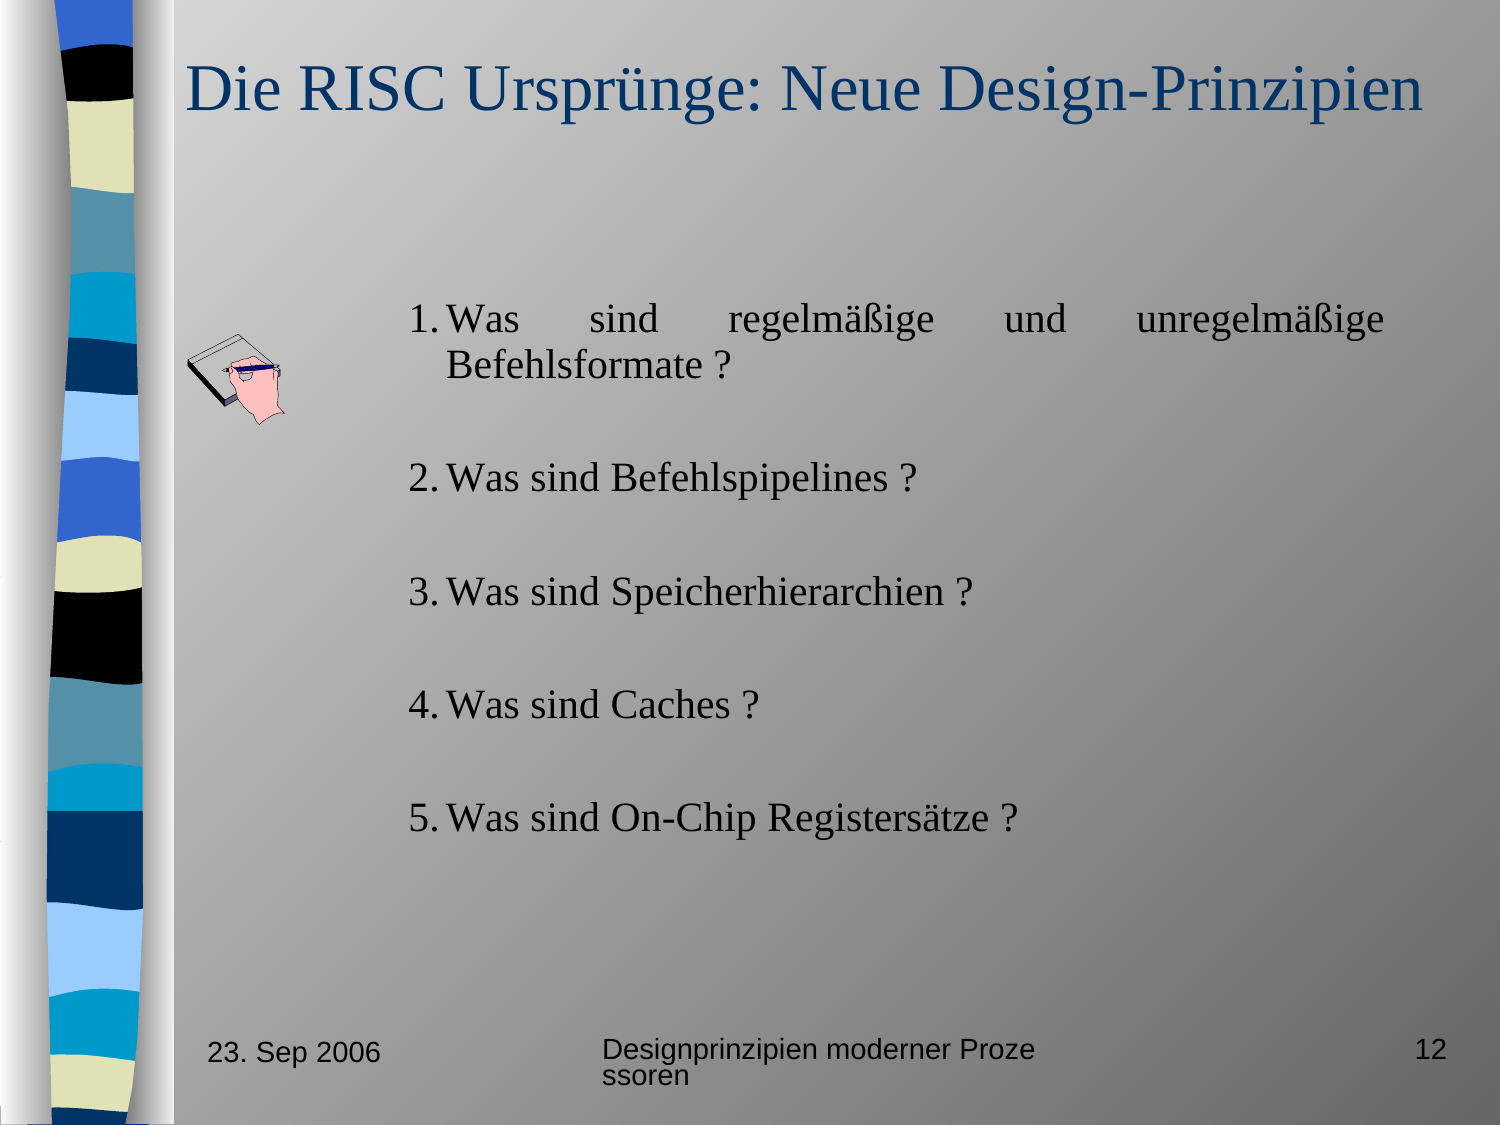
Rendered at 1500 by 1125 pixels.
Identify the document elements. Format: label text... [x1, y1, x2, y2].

picture [187, 333, 285, 426]
list 1. Was sind regelmäßige und unregelmäßige Befehlsformate ? 2. Was sind Befehlspipelines ? 3. Was sind Speicherhierarchien ? 4. Was sind Caches ? 5. Was sind On-Chip Registersätze ? [374, 287, 1400, 951]
title Die RISC Ursprünge: Neue Design-Prinzipien [171, 0, 1447, 188]
